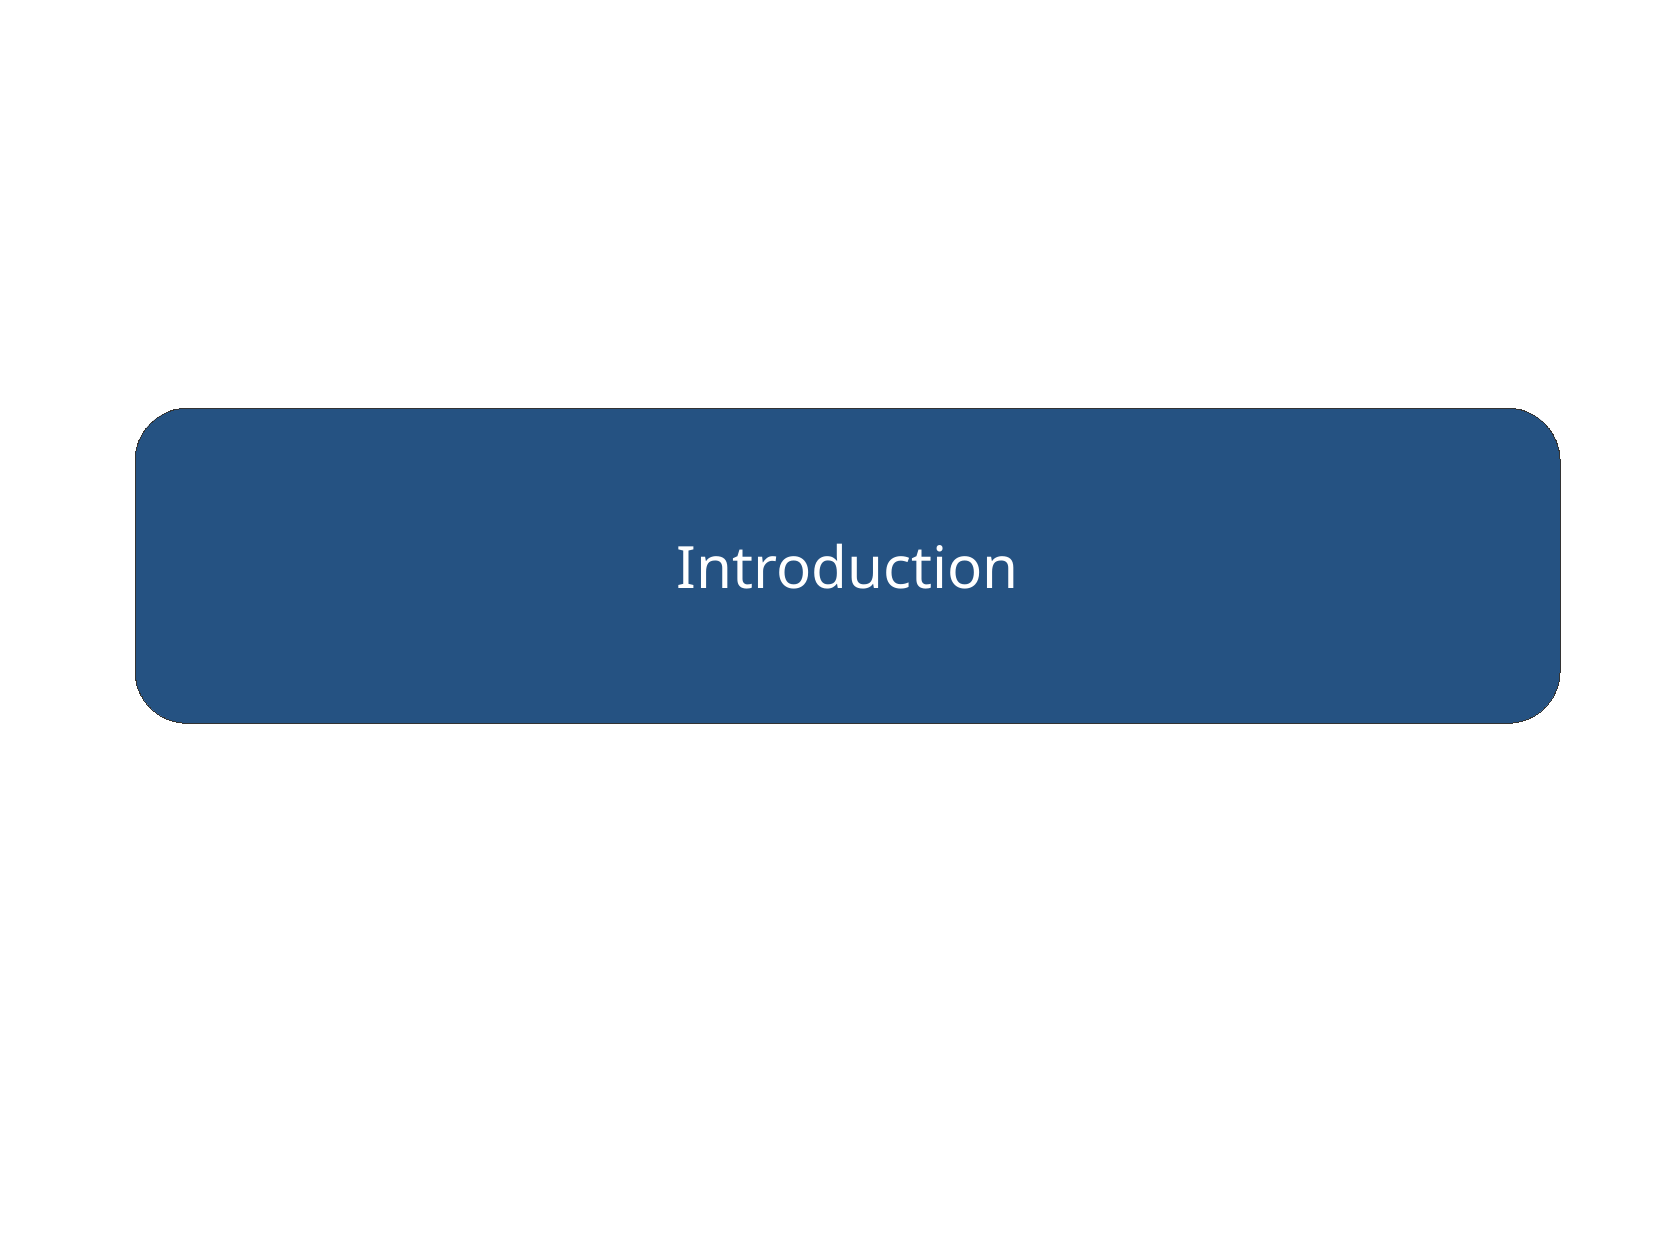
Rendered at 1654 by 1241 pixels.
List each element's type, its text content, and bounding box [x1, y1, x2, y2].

text_box Introduction [135, 408, 1561, 724]
